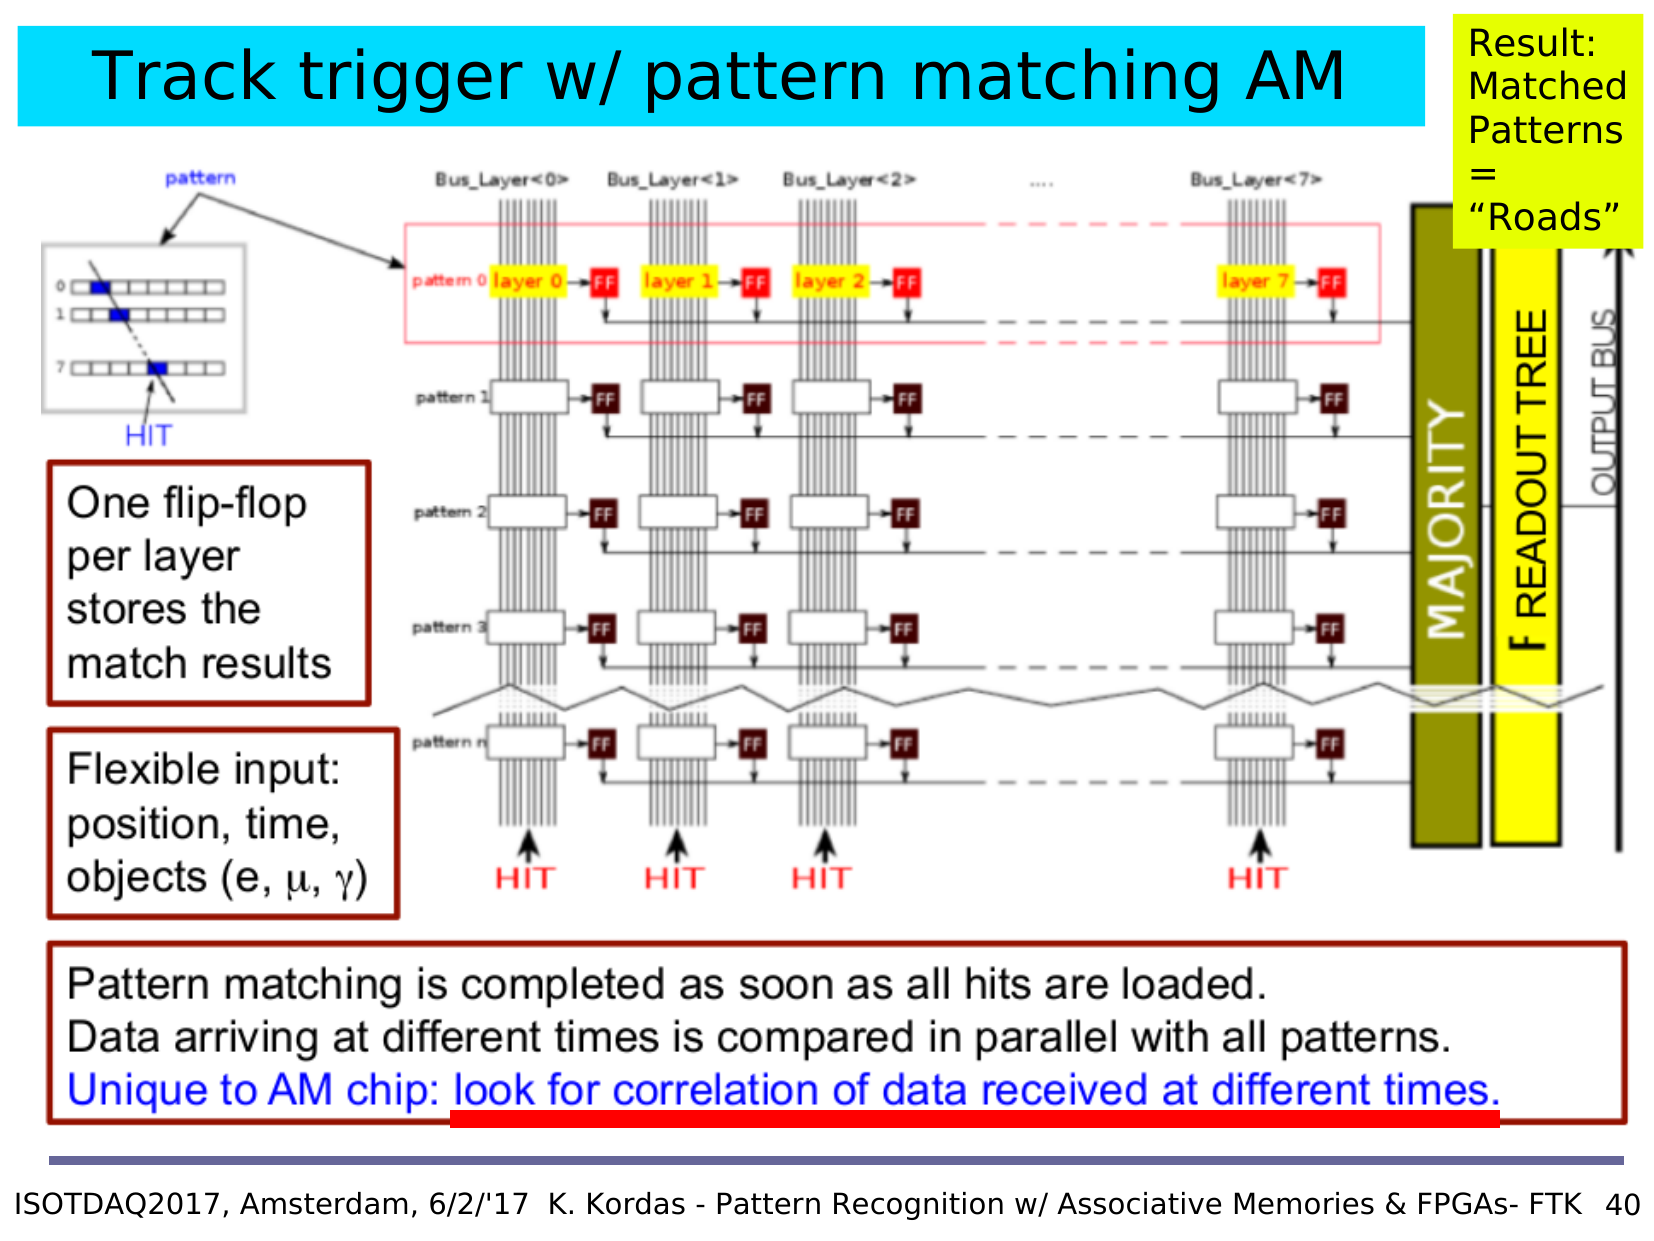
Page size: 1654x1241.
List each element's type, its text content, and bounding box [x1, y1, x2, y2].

picture [41, 163, 1640, 1139]
text_box Result: Matched Patterns = “Roads” [1452, 13, 1644, 249]
title Track trigger w/ pattern matching AM [17, 25, 1426, 127]
